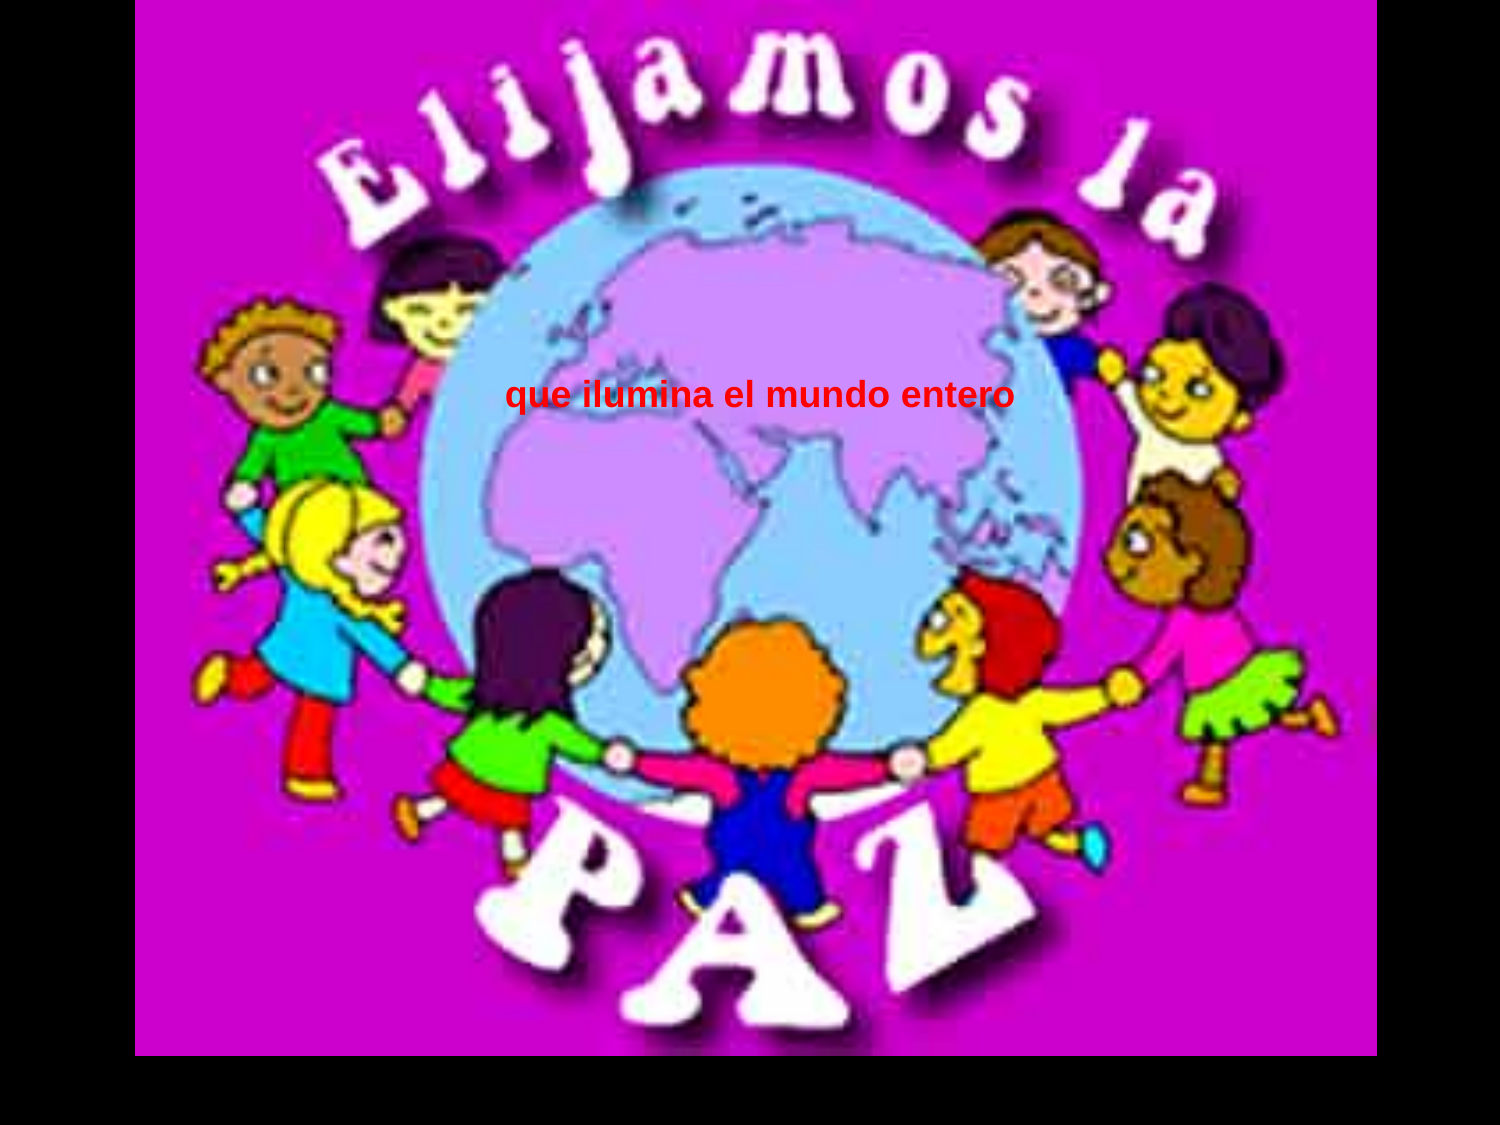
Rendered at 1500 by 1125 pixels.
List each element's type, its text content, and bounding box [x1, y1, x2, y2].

picture [135, 0, 1377, 1056]
text_box que ilumina el mundo entero [490, 362, 1088, 468]
